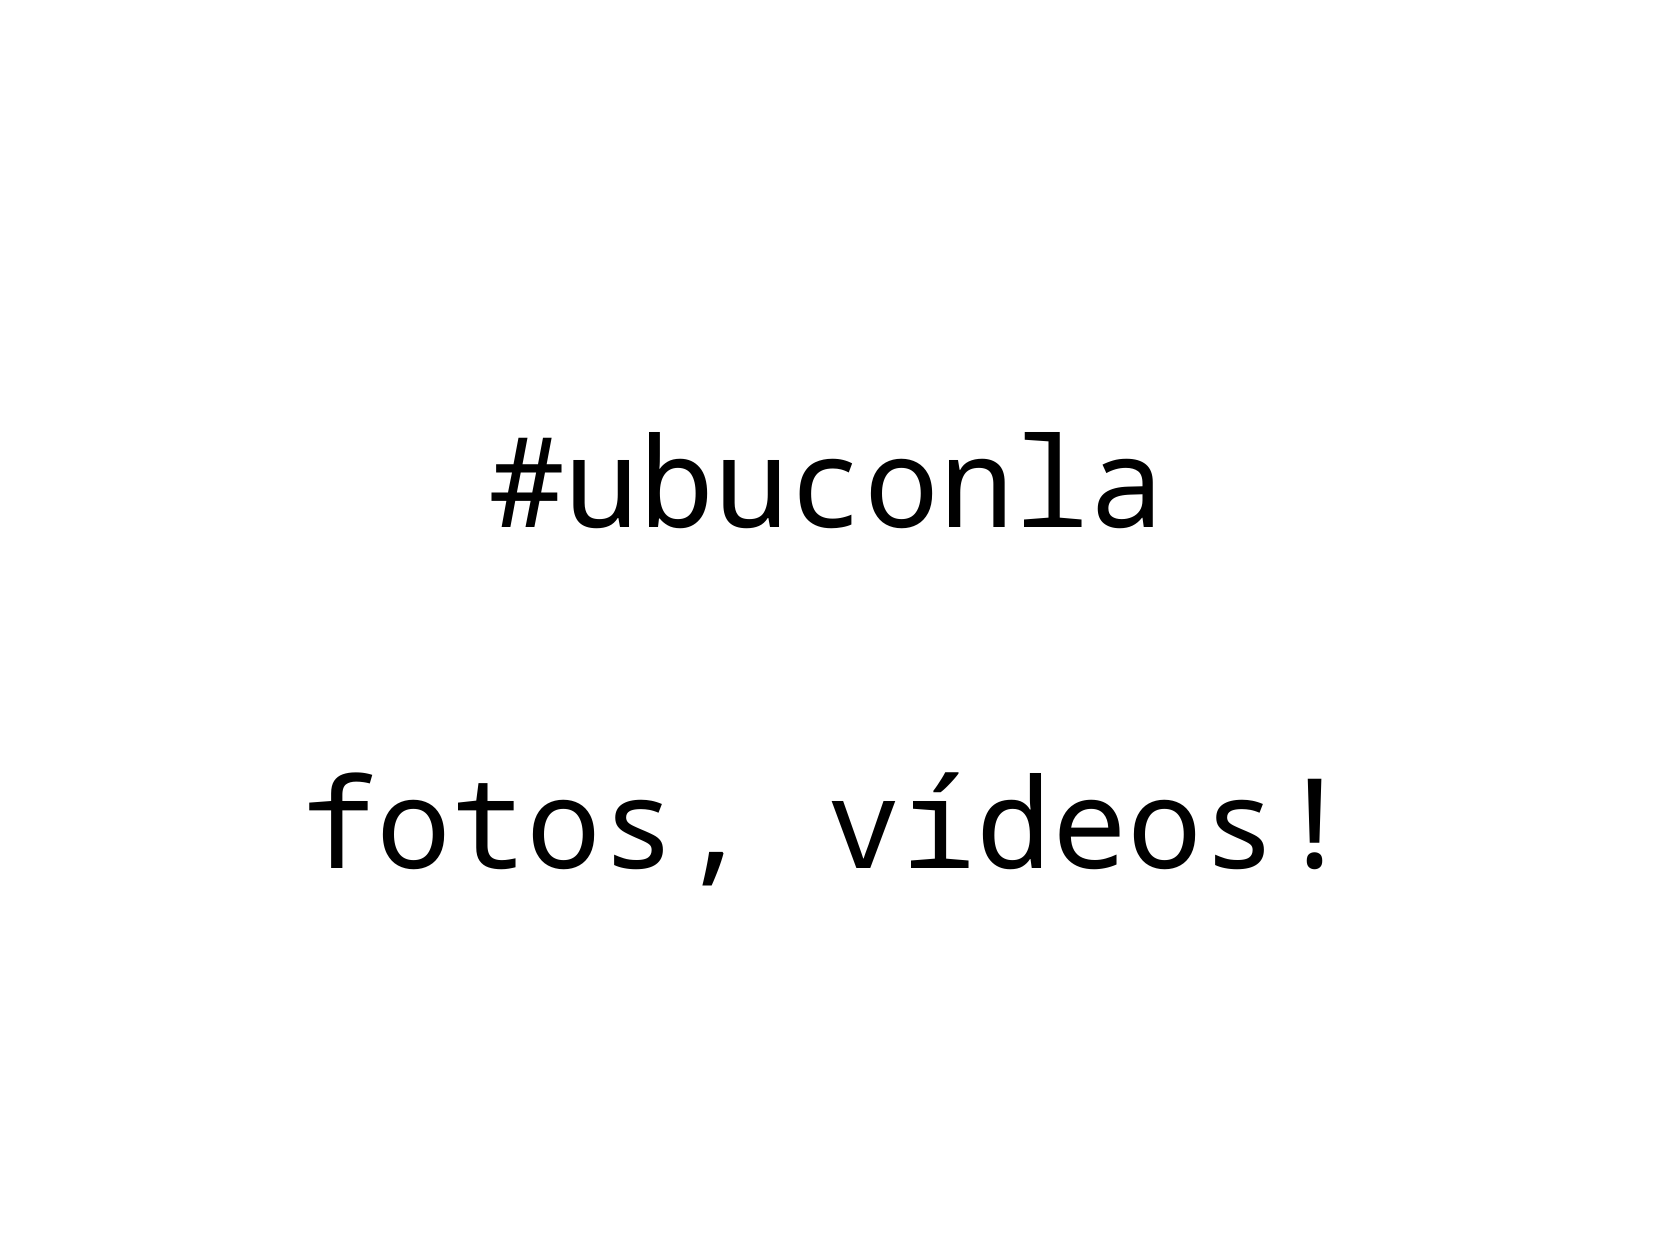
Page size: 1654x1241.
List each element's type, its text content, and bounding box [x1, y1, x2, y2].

subtitle #ubuconla fotos, vídeos! [82, 290, 1571, 1010]
